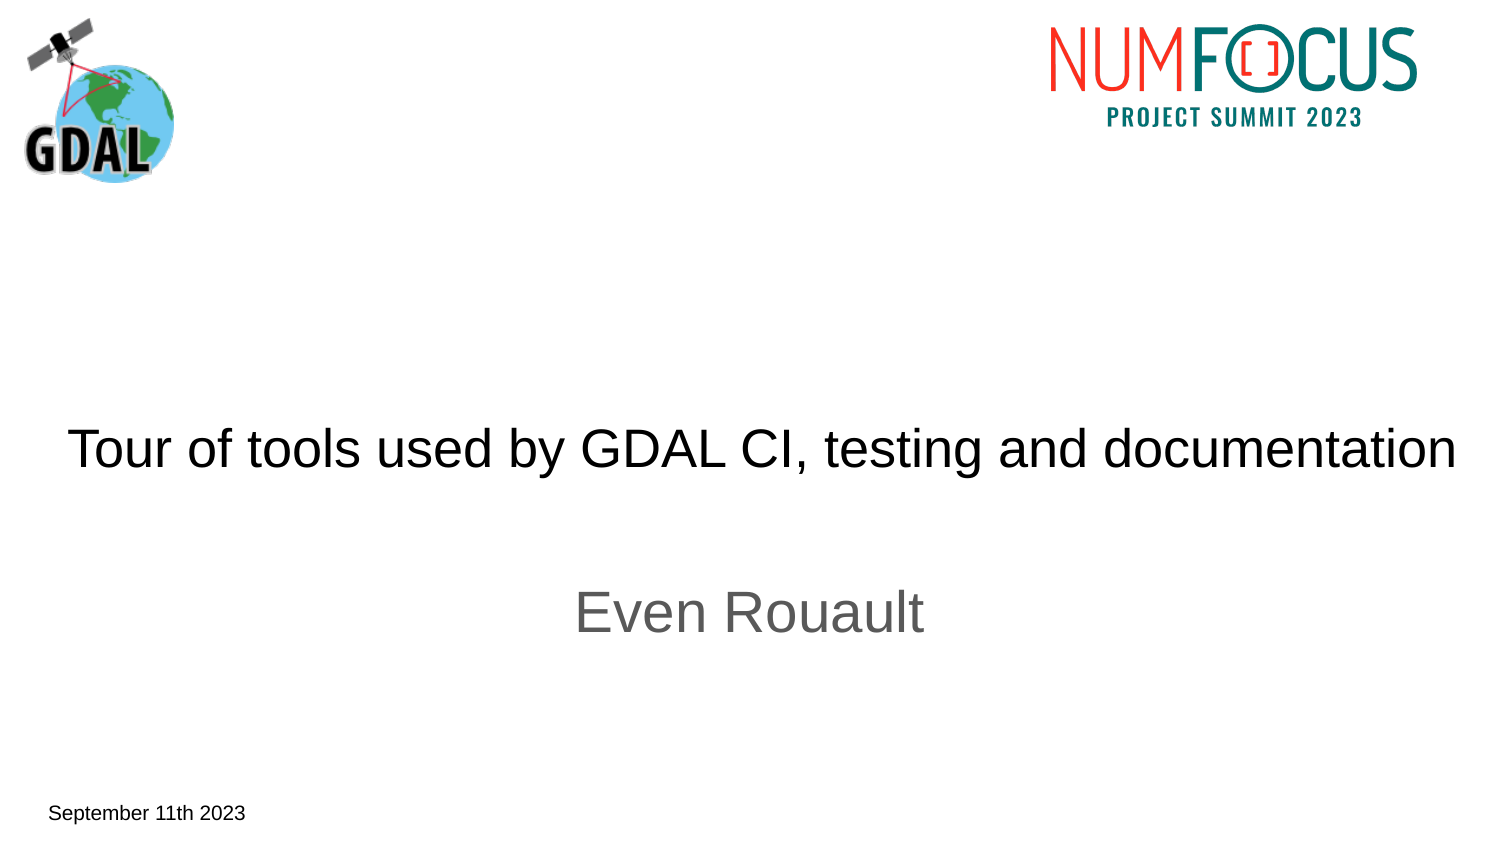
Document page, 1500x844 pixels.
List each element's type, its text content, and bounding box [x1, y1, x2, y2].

title Tour of tools used by GDAL CI, testing and documentation [52, 391, 1474, 494]
subtitle Even Rouault [112, 558, 1388, 688]
picture [24, 18, 174, 183]
text_box September 11th 2023 [33, 784, 294, 844]
picture [1051, 24, 1417, 128]
